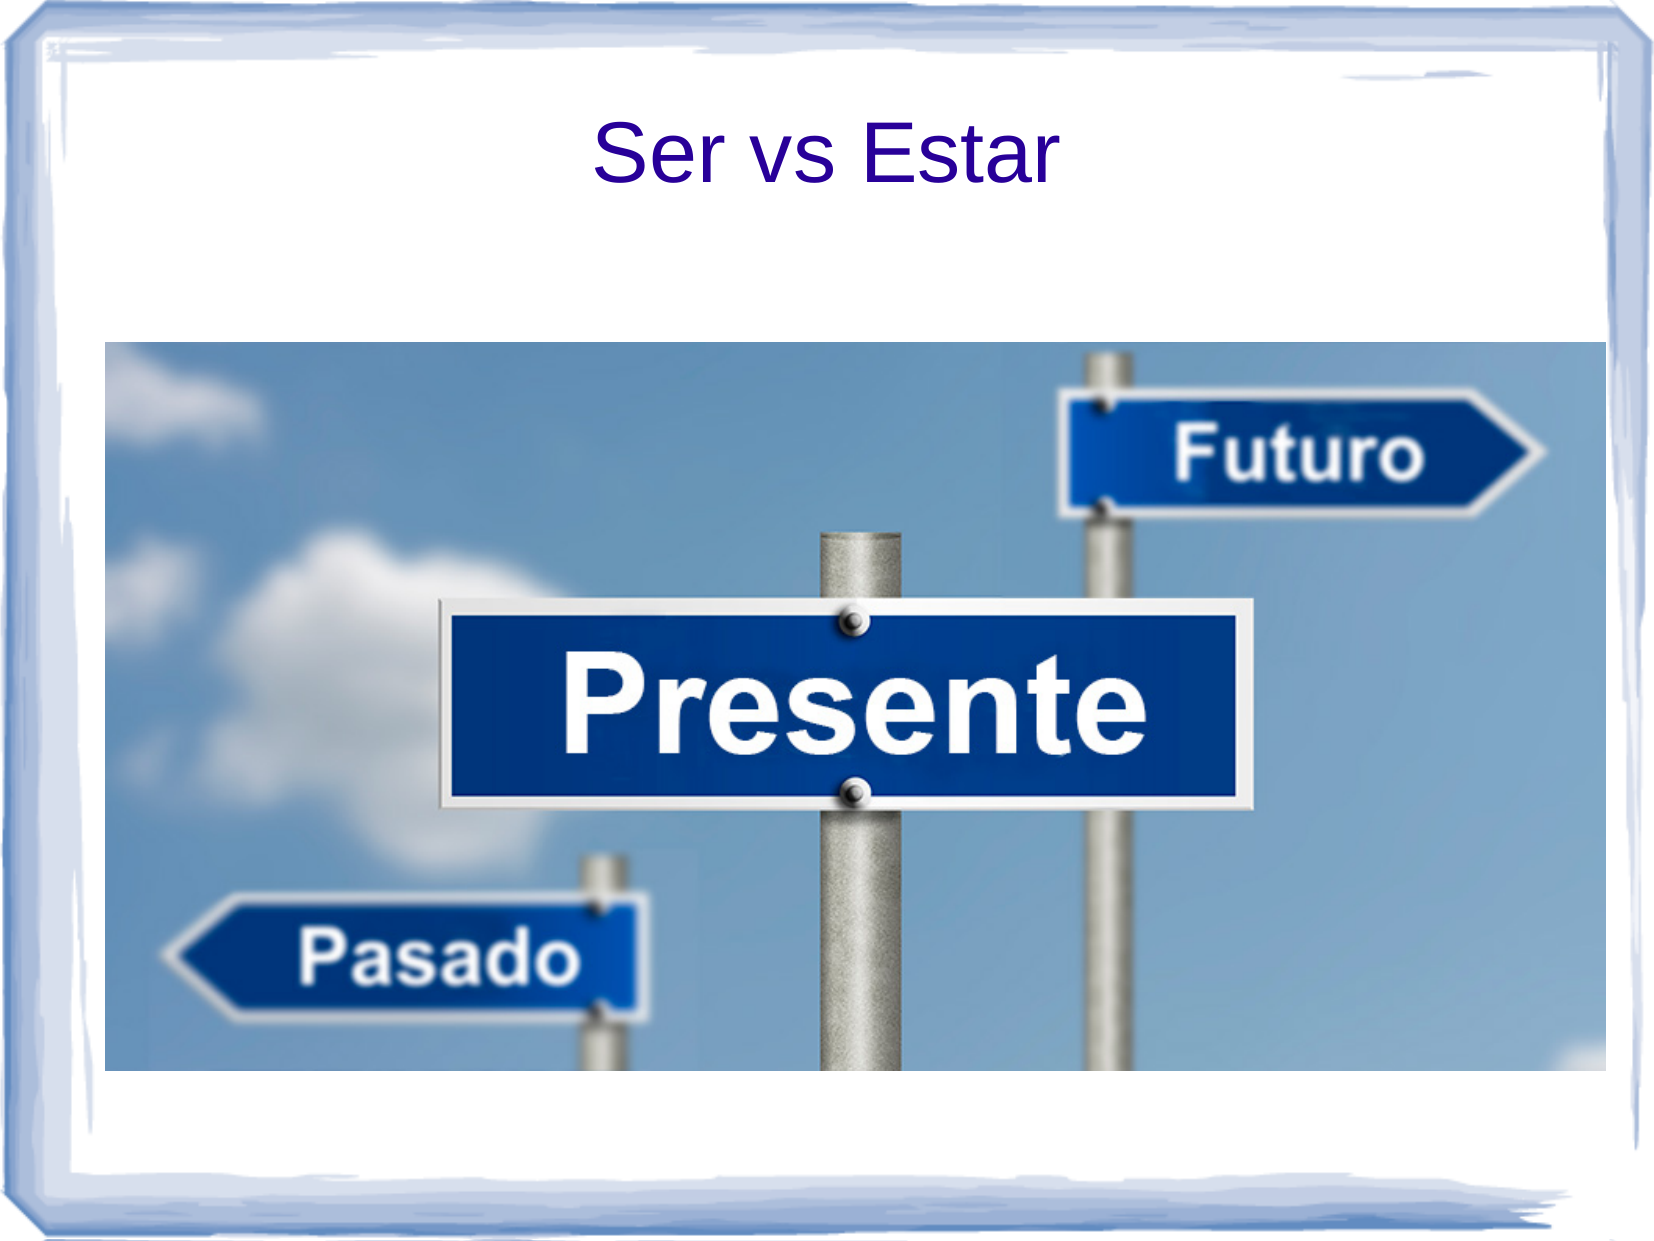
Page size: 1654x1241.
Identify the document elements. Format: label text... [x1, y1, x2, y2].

picture [0, 0, 1654, 1241]
title Ser vs Estar [82, 49, 1571, 257]
